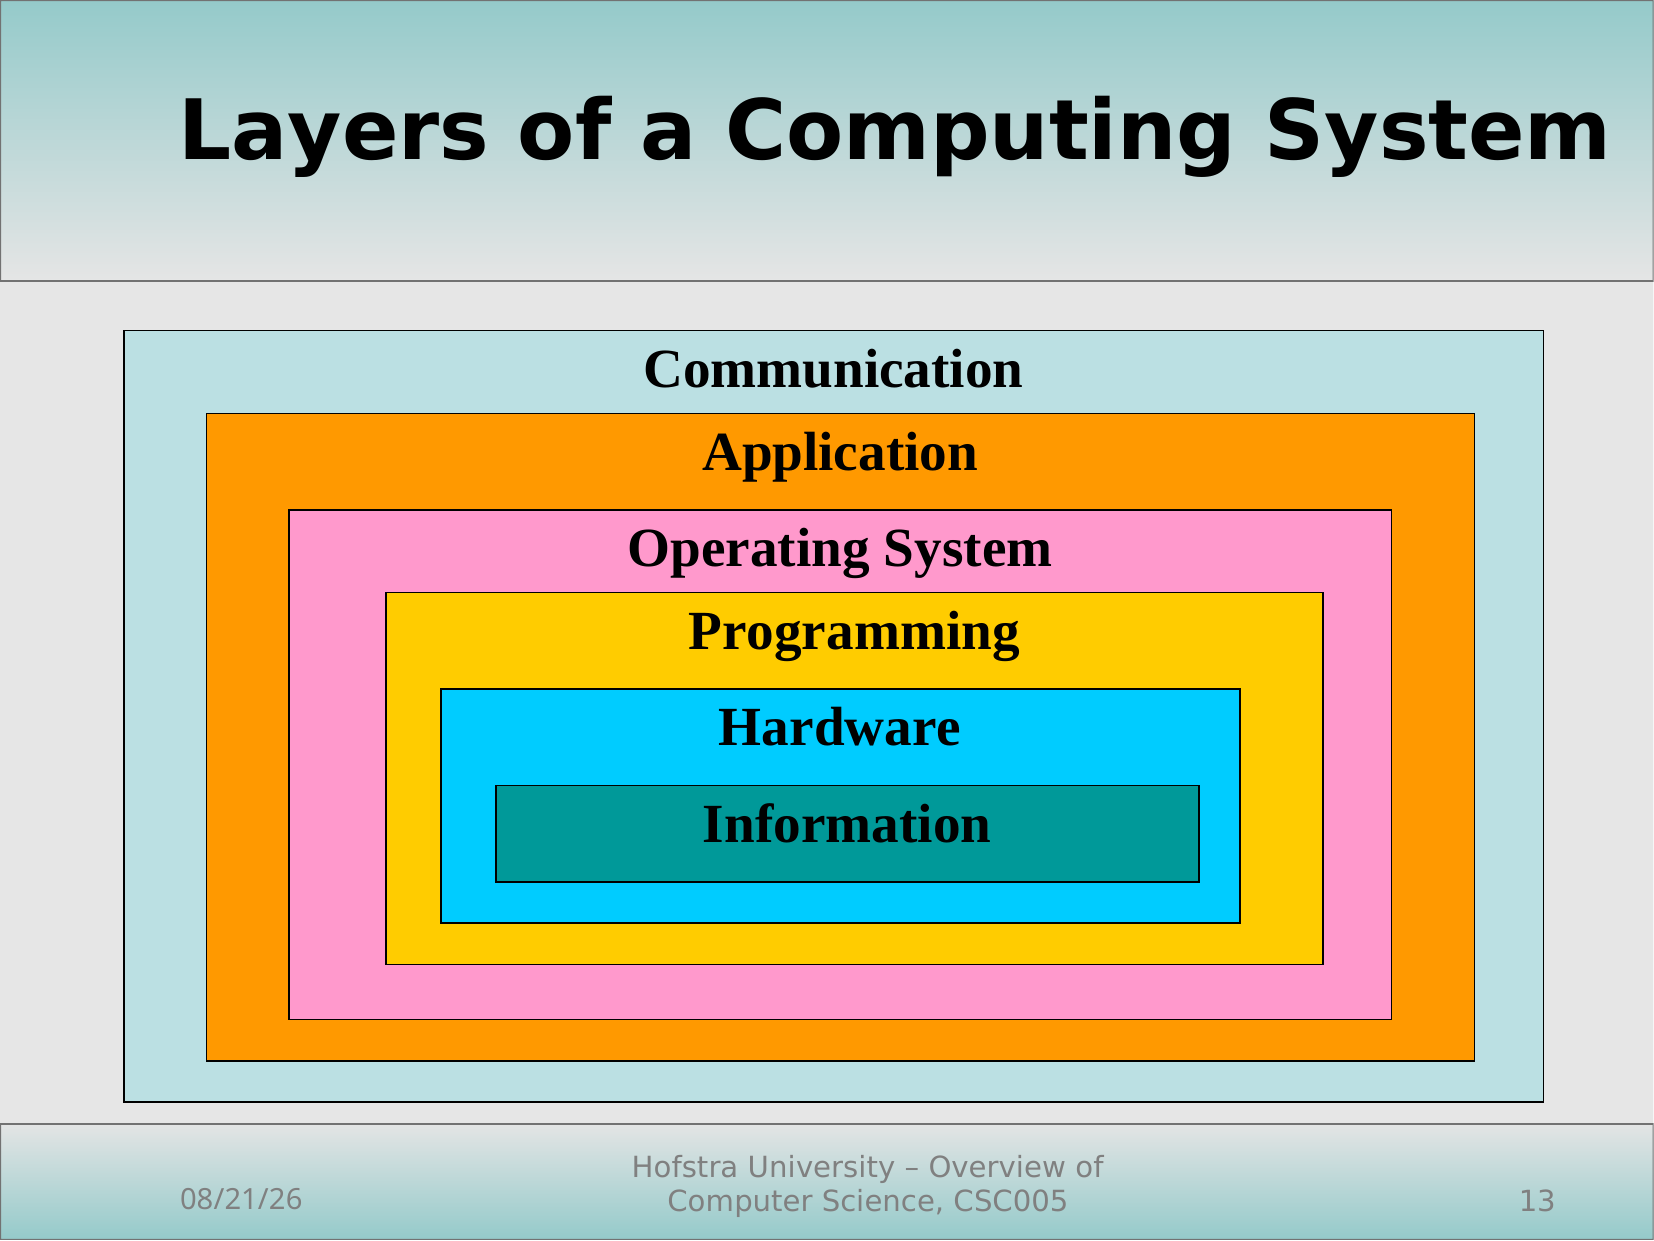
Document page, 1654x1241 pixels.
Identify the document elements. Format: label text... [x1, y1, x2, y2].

text_box Operating System [289, 509, 1392, 1020]
text_box Hardware [440, 688, 1241, 924]
title Layers of a Computing System [151, 27, 1640, 235]
text_box Application [206, 413, 1475, 1061]
text_box Communication [123, 330, 1544, 1103]
text_box Information [496, 785, 1199, 882]
text_box Programming [385, 592, 1323, 965]
